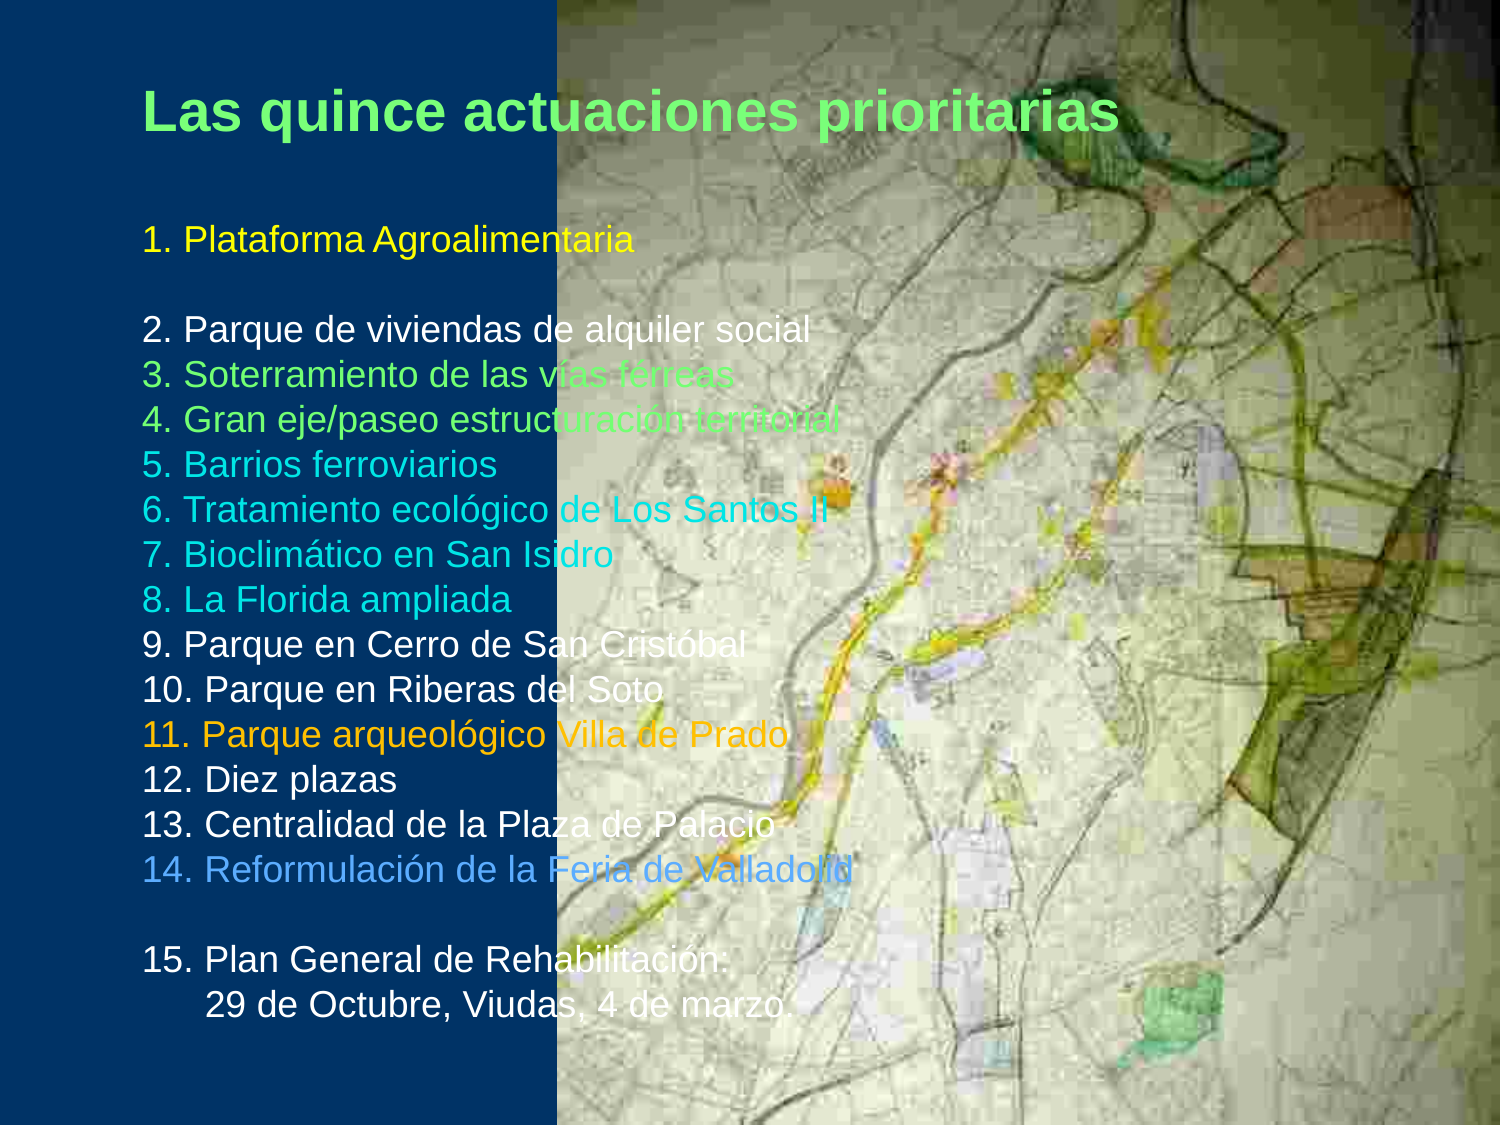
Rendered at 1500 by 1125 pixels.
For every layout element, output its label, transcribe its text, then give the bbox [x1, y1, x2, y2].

text_box 1. Plataforma Agroalimentaria 2. Parque de viviendas de alquiler social 3. Soterramiento de las vías férreas 4. Gran eje/paseo estructuración territorial 5. Barrios ferroviarios 6. Tratamiento ecológico de Los Santos II 7. Bioclimático en San Isidro 8. La Florida ampliada 9. Parque en Cerro de San Cristóbal 10. Parque en Riberas del Soto 11. Parque arqueológico Villa de Prado 12. Diez plazas 13. Centralidad de la Plaza de Palacio 14. Reformulación de la Feria de Valladolid 15. Plan General de Rehabilitación: 29 de Octubre, Viudas, 4 de marzo. [127, 208, 869, 1033]
picture [557, 0, 1500, 1125]
text_box Las quince actuaciones prioritarias [128, 65, 1138, 151]
